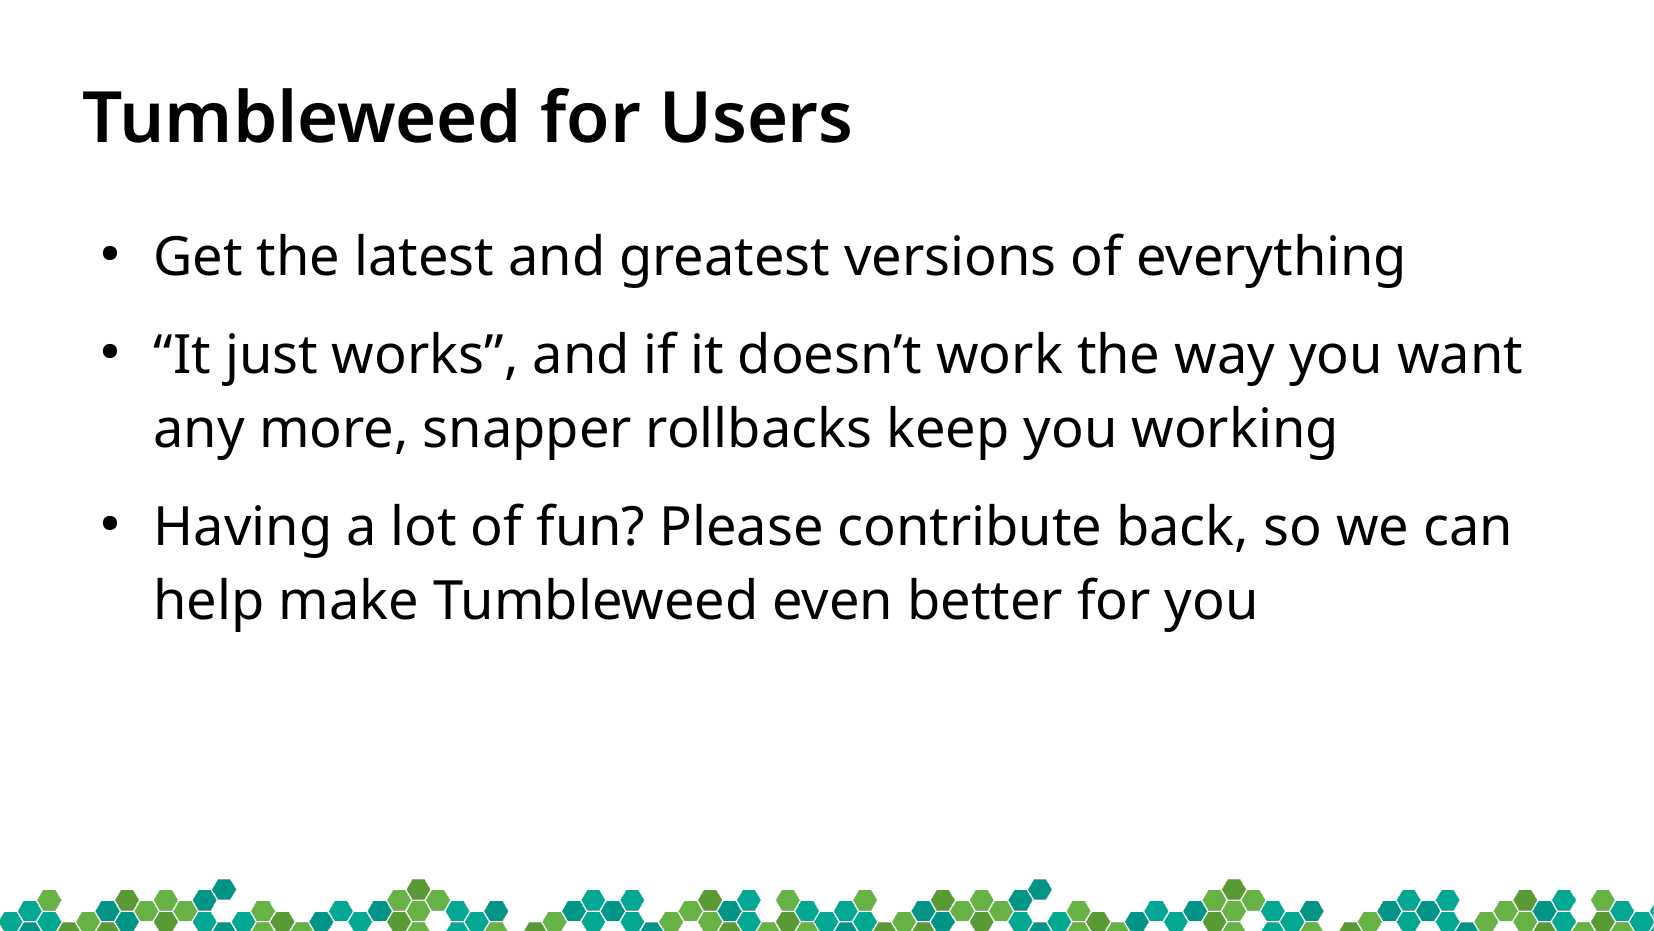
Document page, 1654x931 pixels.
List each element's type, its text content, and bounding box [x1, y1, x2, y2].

list Get the latest and greatest versions of everything “It just works”, and if it doesn’t work the way you want any more, snapper rollbacks keep you working Having a lot of fun? Please contribute back, so we can help make Tumbleweed even better for you [82, 217, 1571, 758]
picture [0, 871, 1654, 931]
title Tumbleweed for Users [82, 37, 1571, 193]
